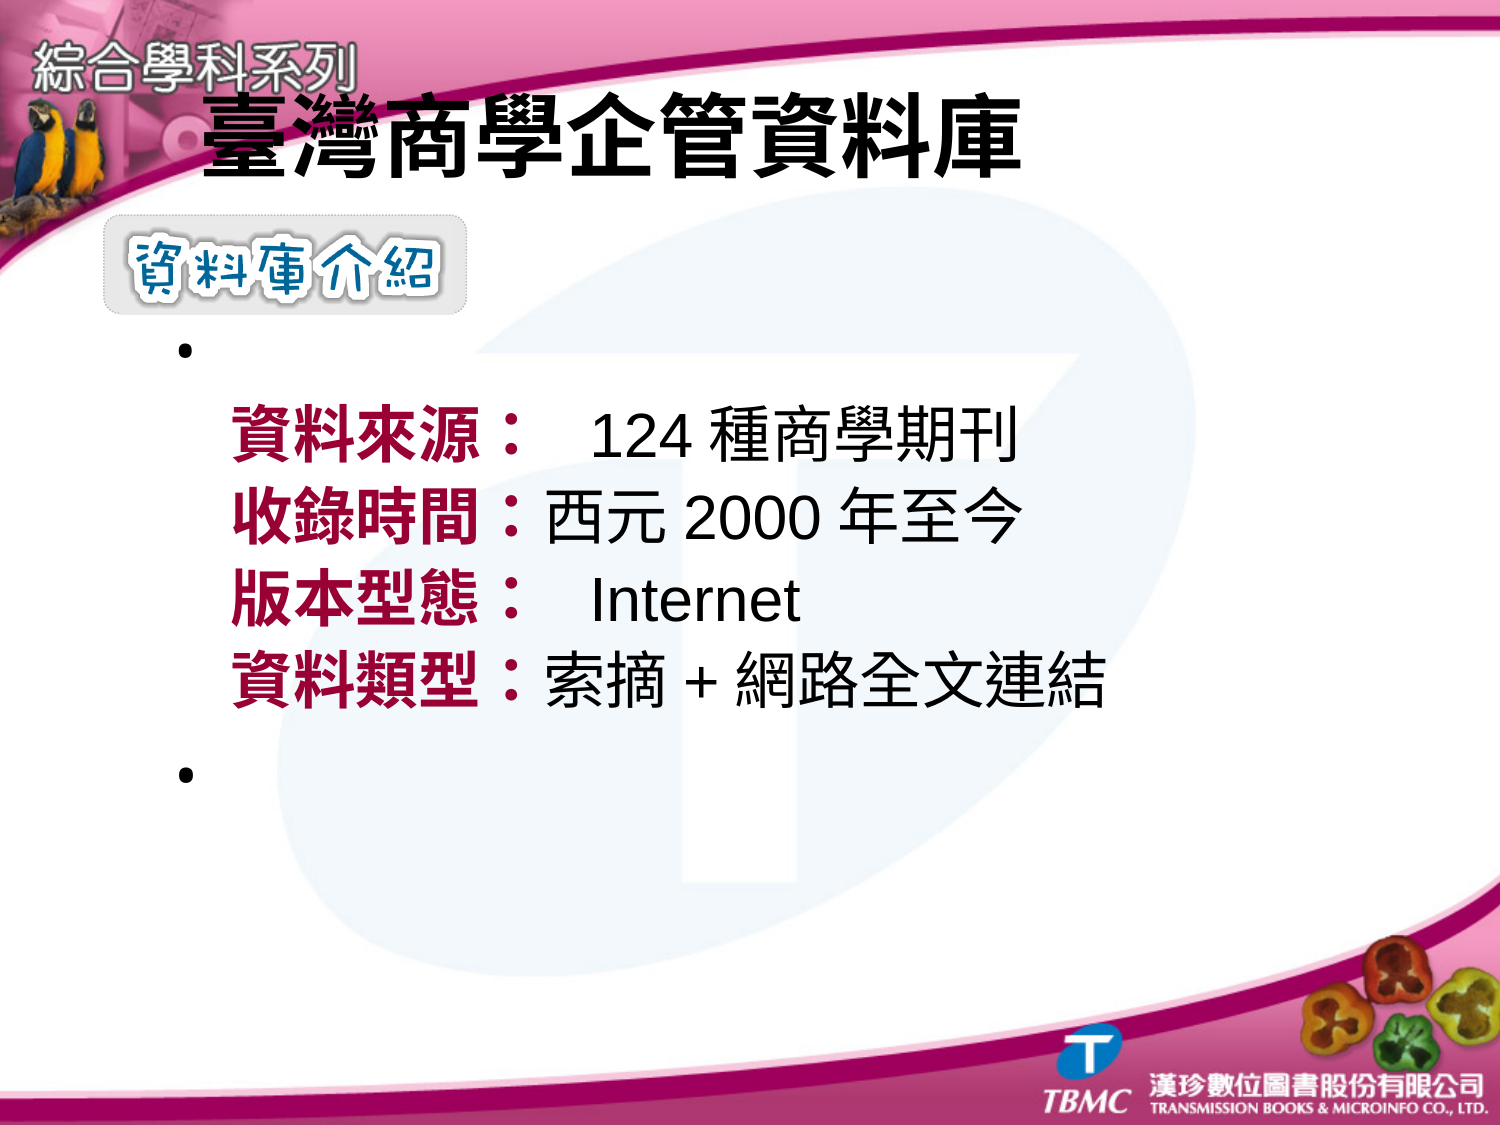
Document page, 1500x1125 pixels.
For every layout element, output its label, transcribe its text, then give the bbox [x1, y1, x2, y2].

picture [120, 220, 454, 315]
list 資料來源： 124種商學期刊 收錄時間：西元2000年至今 版本型態： Internet 資料類型：索摘+網路全文連結 [159, 302, 1435, 728]
title 臺灣商學企管資料庫 [183, 46, 1459, 221]
text_box [103, 215, 467, 314]
